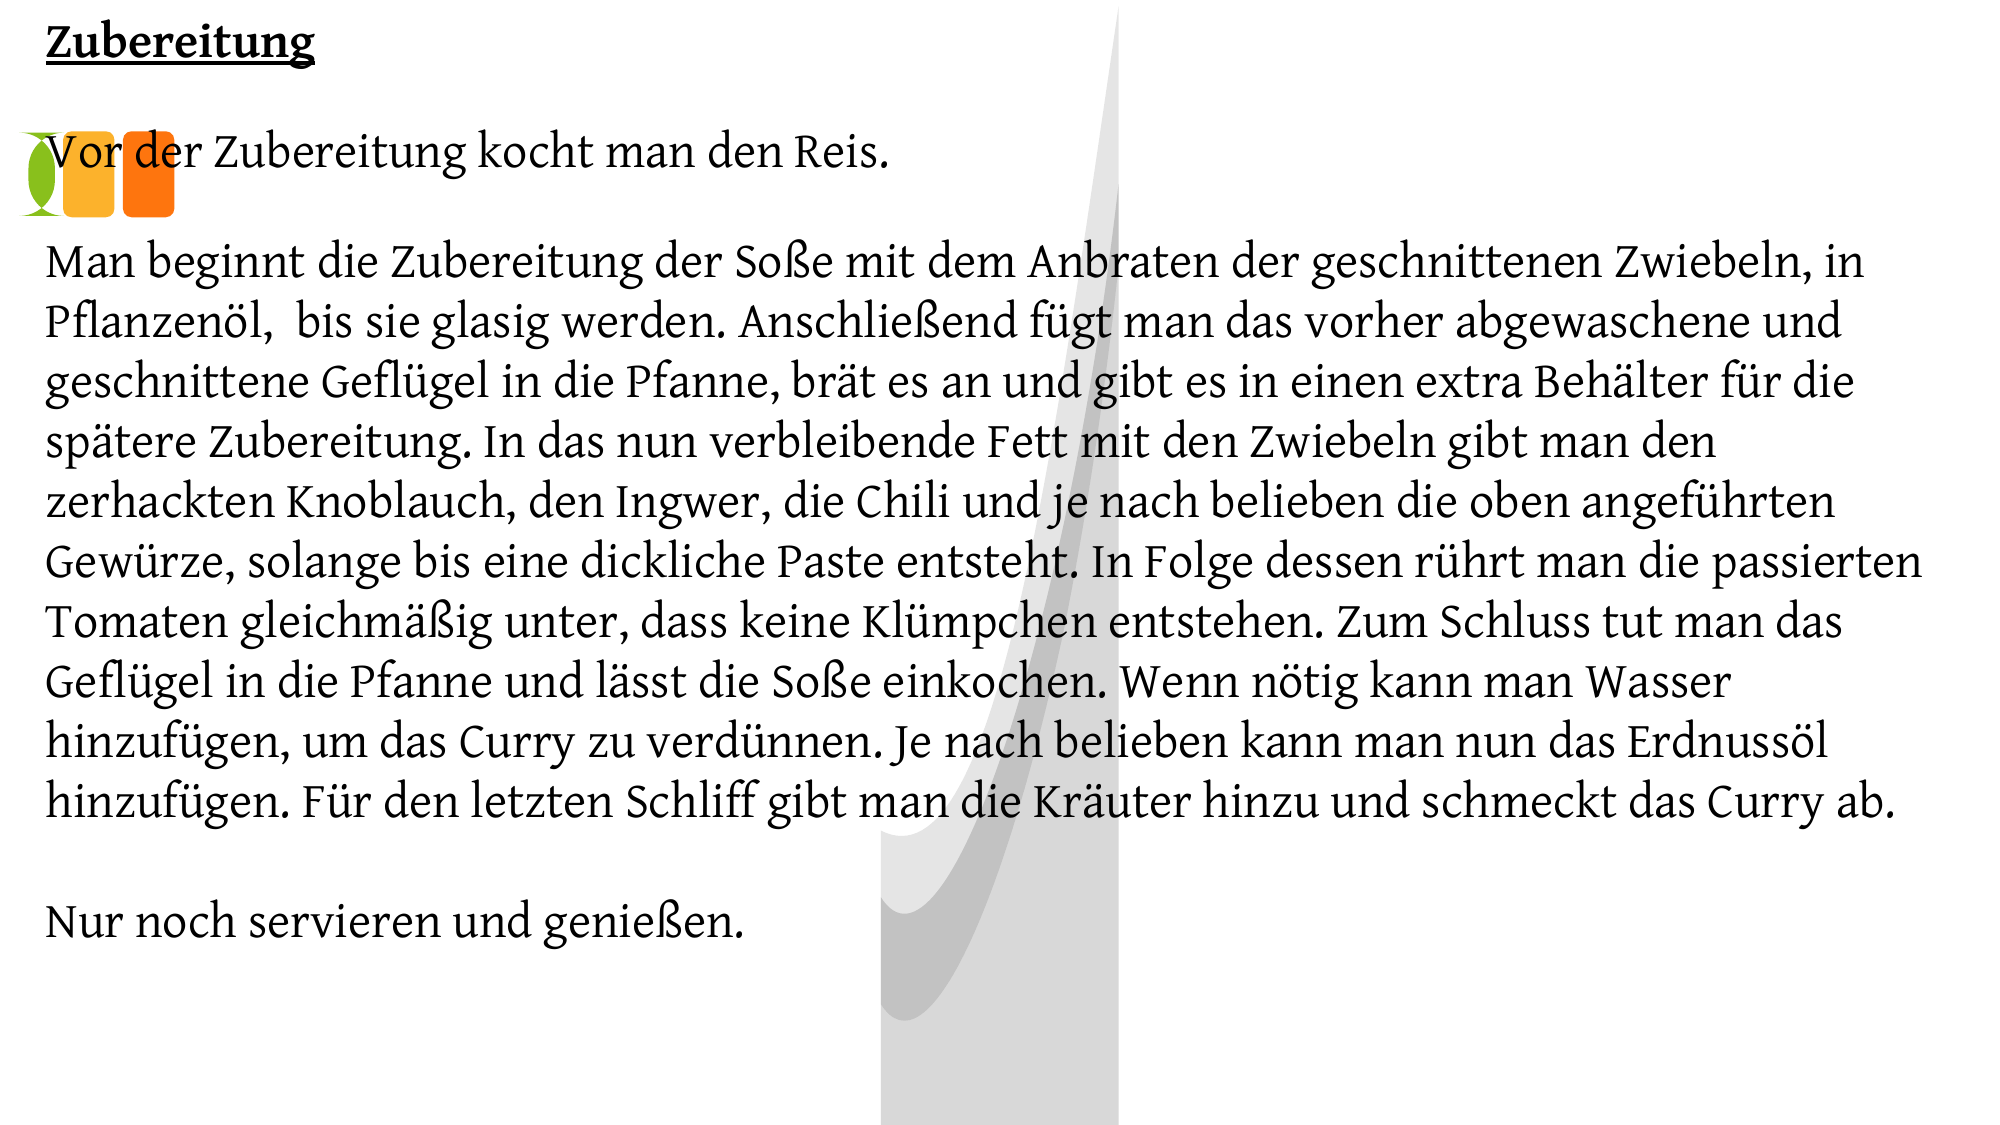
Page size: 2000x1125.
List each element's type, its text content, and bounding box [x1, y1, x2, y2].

text_box Zubereitung Vor der Zubereitung kocht man den Reis. Man beginnt die Zubereitung der Soße mit dem Anbraten der geschnittenen Zwiebeln, in Pflanzenöl, bis sie glasig werden. Anschließend fügt man das vorher abgewaschene und geschnittene Geflügel in die Pfanne, brät es an und gibt es in einen extra Behälter für die spätere Zubereitung. In das nun verbleibende Fett mit den Zwiebeln gibt man den zerhackten Knoblauch, den Ingwer, die Chili und je nach belieben die oben angeführten Gewürze, solange bis eine dickliche Paste entsteht. In Folge dessen rührt man die passierten Tomaten gleichmäßig unter, dass keine Klümpchen entstehen. Zum Schluss tut man das Geflügel in die Pfanne und lässt die Soße einkochen. Wenn nötig kann man Wasser hinzufügen, um das Curry zu verdünnen. Je nach belieben kann man nun das Erdnussöl hinzufügen. Für den letzten Schliff gibt man die Kräuter hinzu und schmeckt das Curry ab. Nur noch servieren und genießen. [31, 0, 1957, 955]
